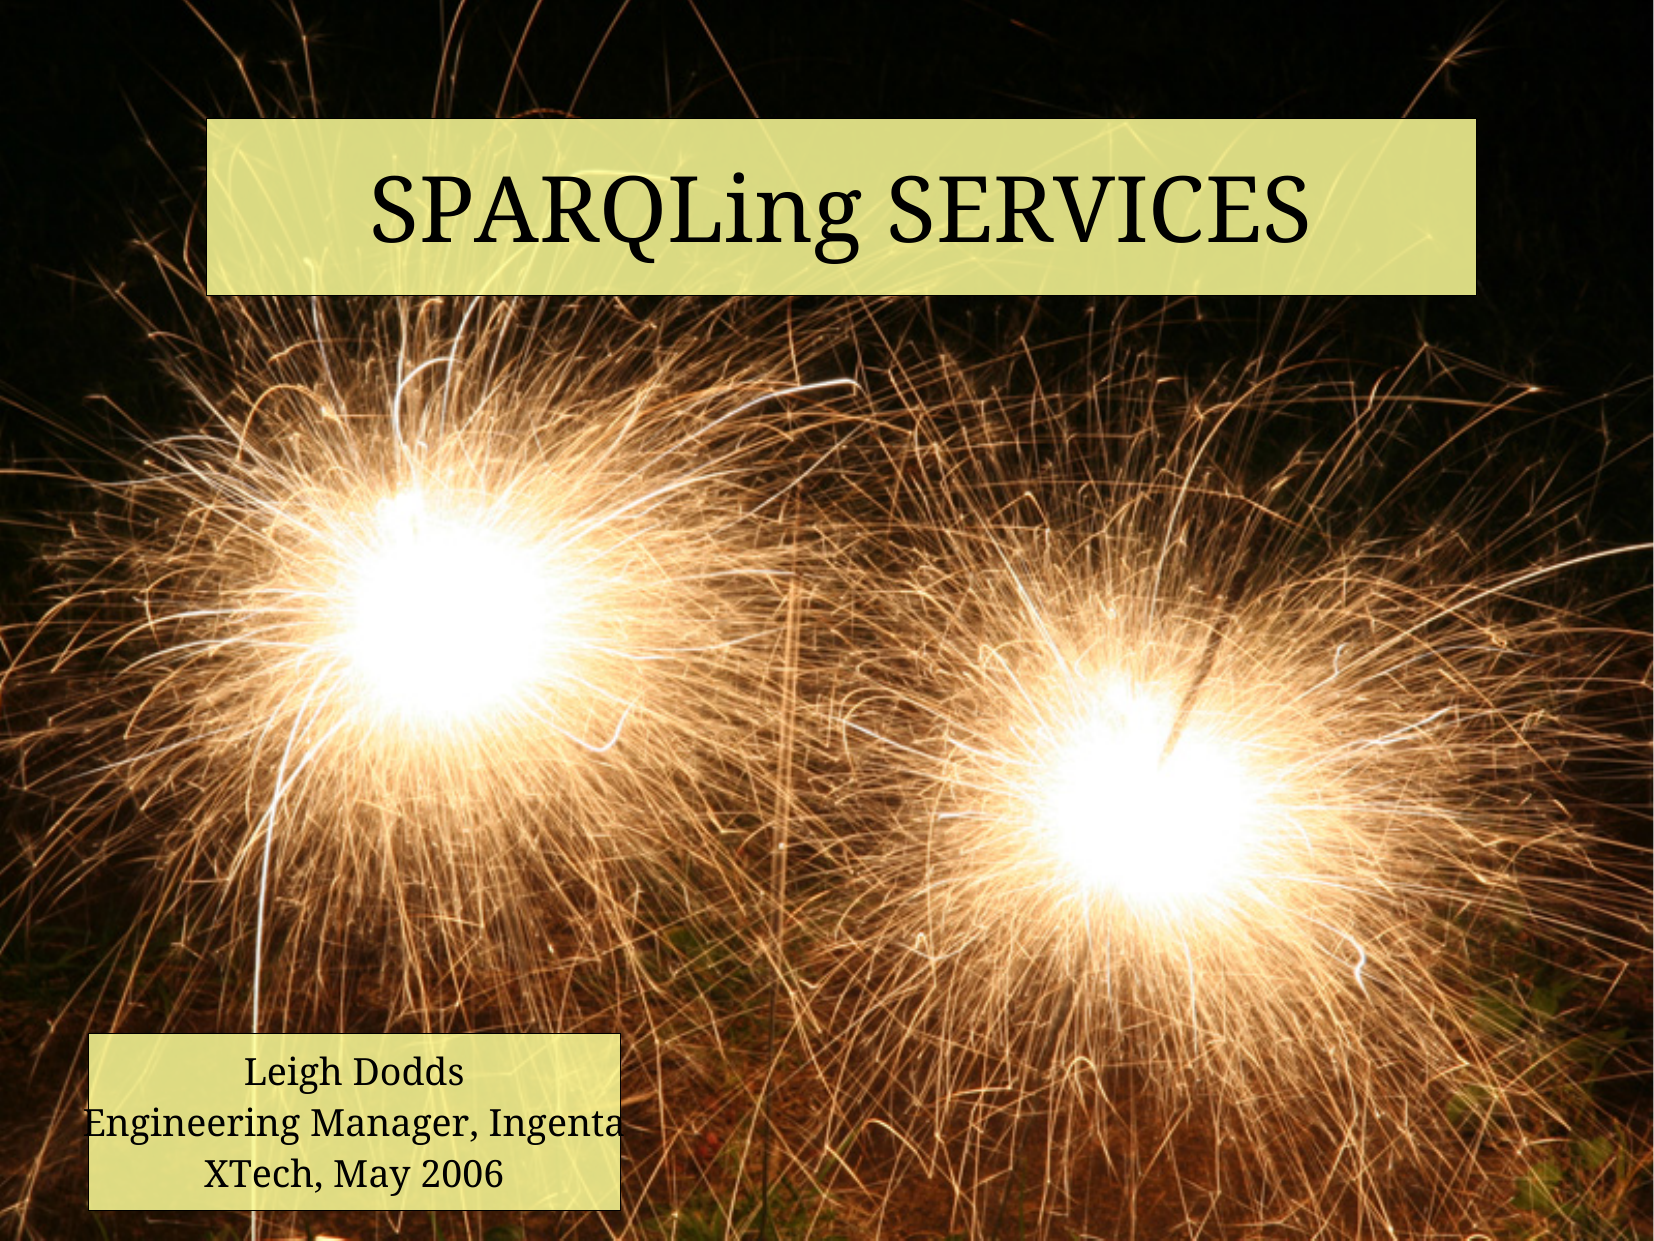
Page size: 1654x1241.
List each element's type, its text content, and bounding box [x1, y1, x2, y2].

picture [0, 0, 1654, 1241]
text_box Leigh Dodds Engineering Manager, Ingenta XTech, May 2006 [88, 1033, 621, 1211]
text_box SPARQLing SERVICES [206, 118, 1477, 296]
